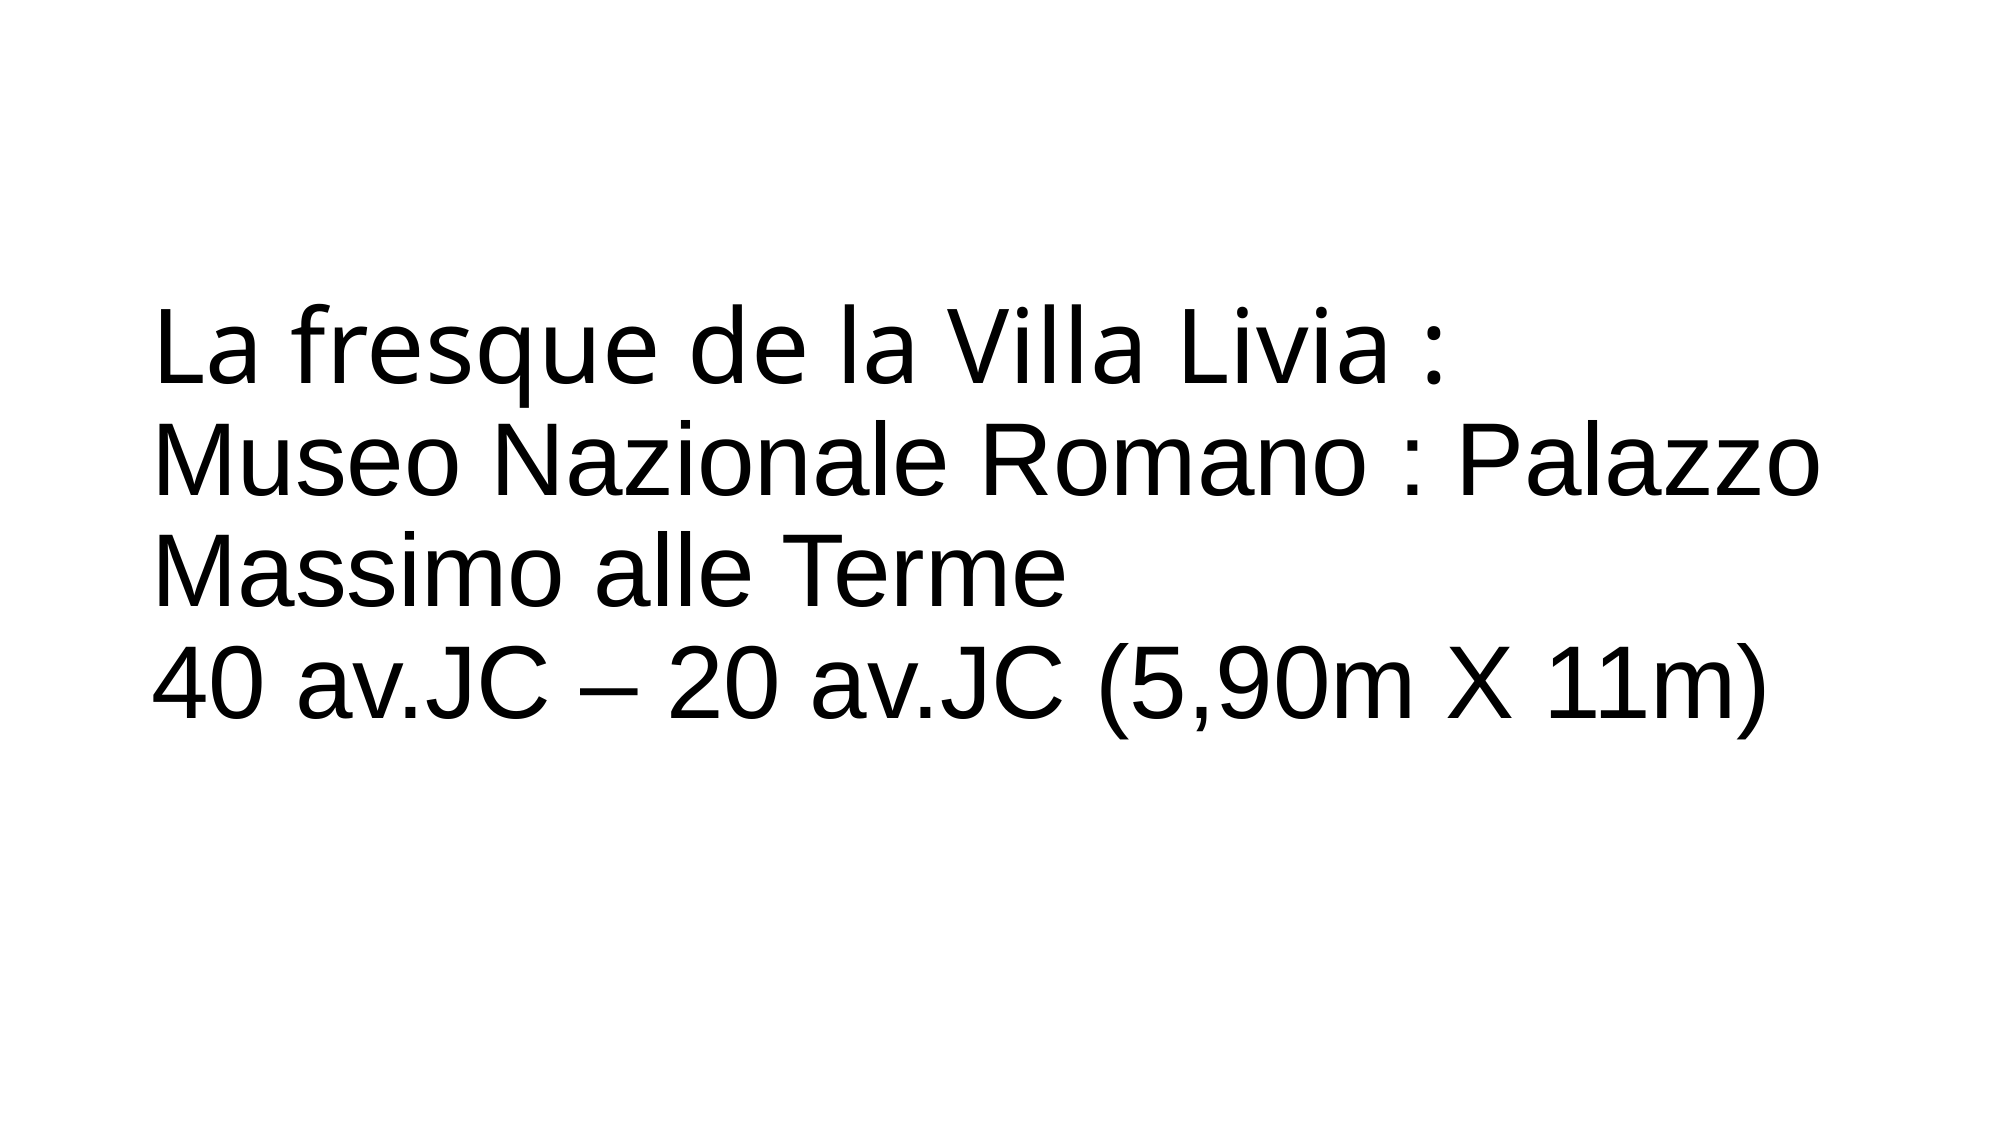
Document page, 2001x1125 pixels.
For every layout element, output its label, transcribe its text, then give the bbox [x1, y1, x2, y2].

title La fresque de la Villa Livia : Museo Nazionale Romano : Palazzo Massimo alle Terme 40 av.JC – 20 av.JC (5,90m X 11m) [136, 280, 1862, 749]
